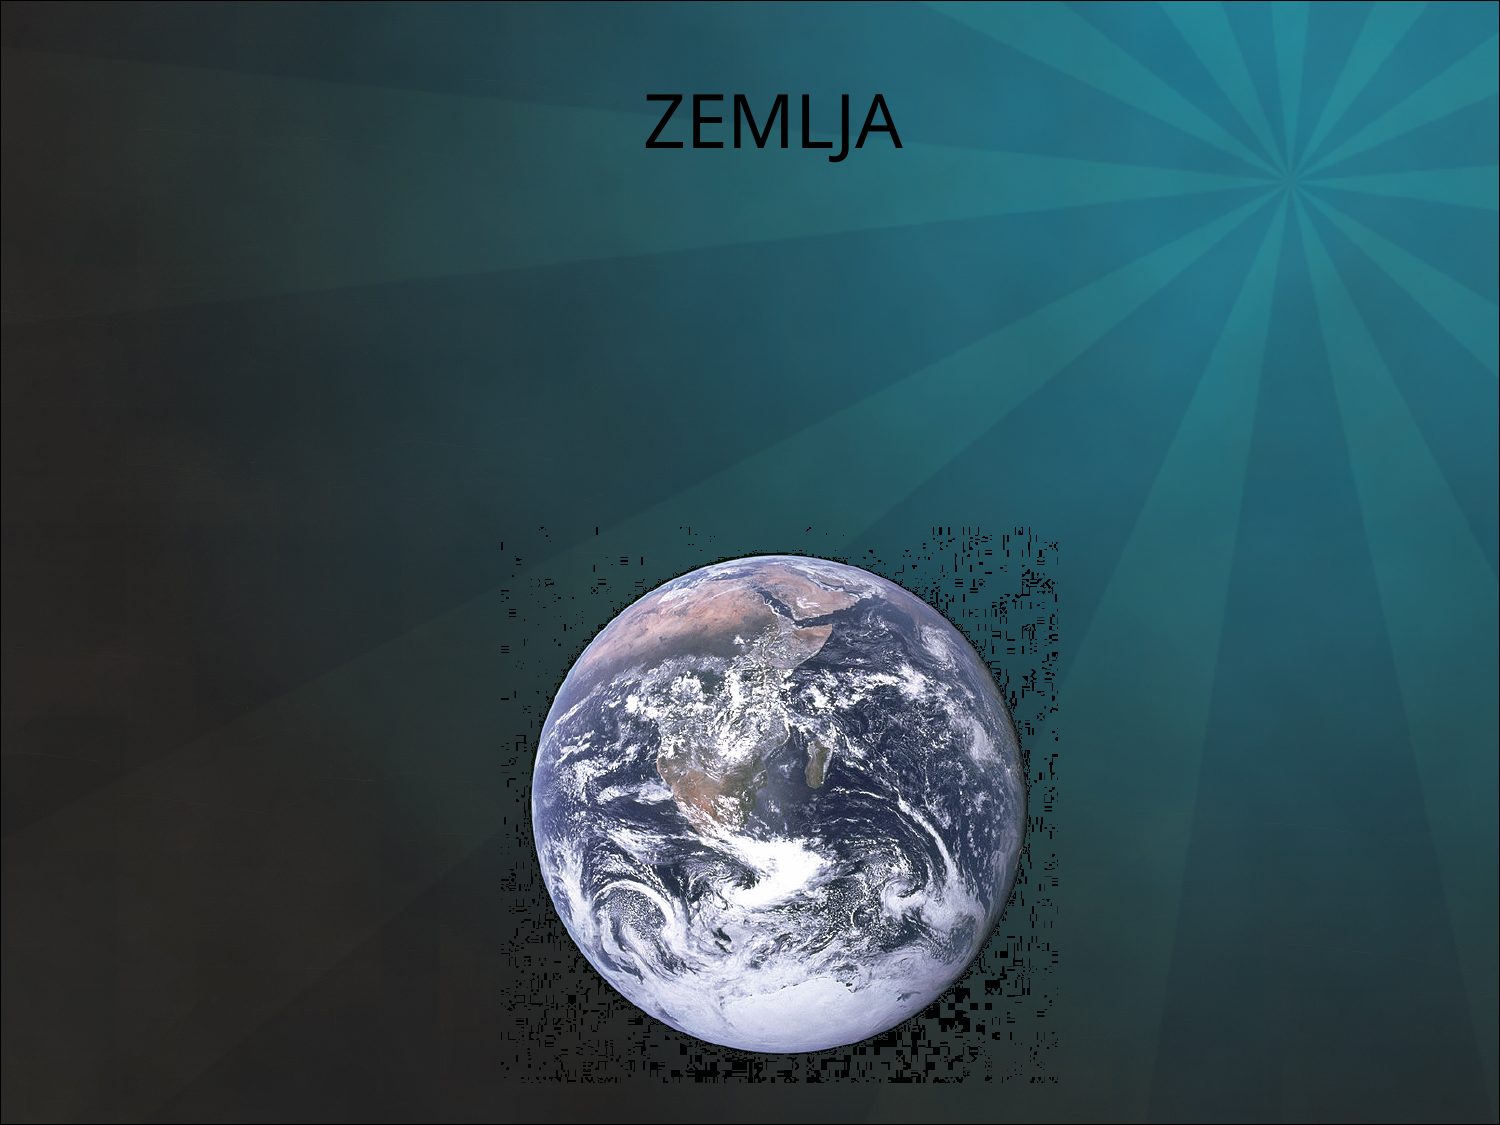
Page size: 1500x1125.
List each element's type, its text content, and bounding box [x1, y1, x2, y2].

text_box ZEMLJA [100, 66, 1447, 492]
picture [501, 527, 1058, 1083]
text_box [0, 0, 1500, 1125]
